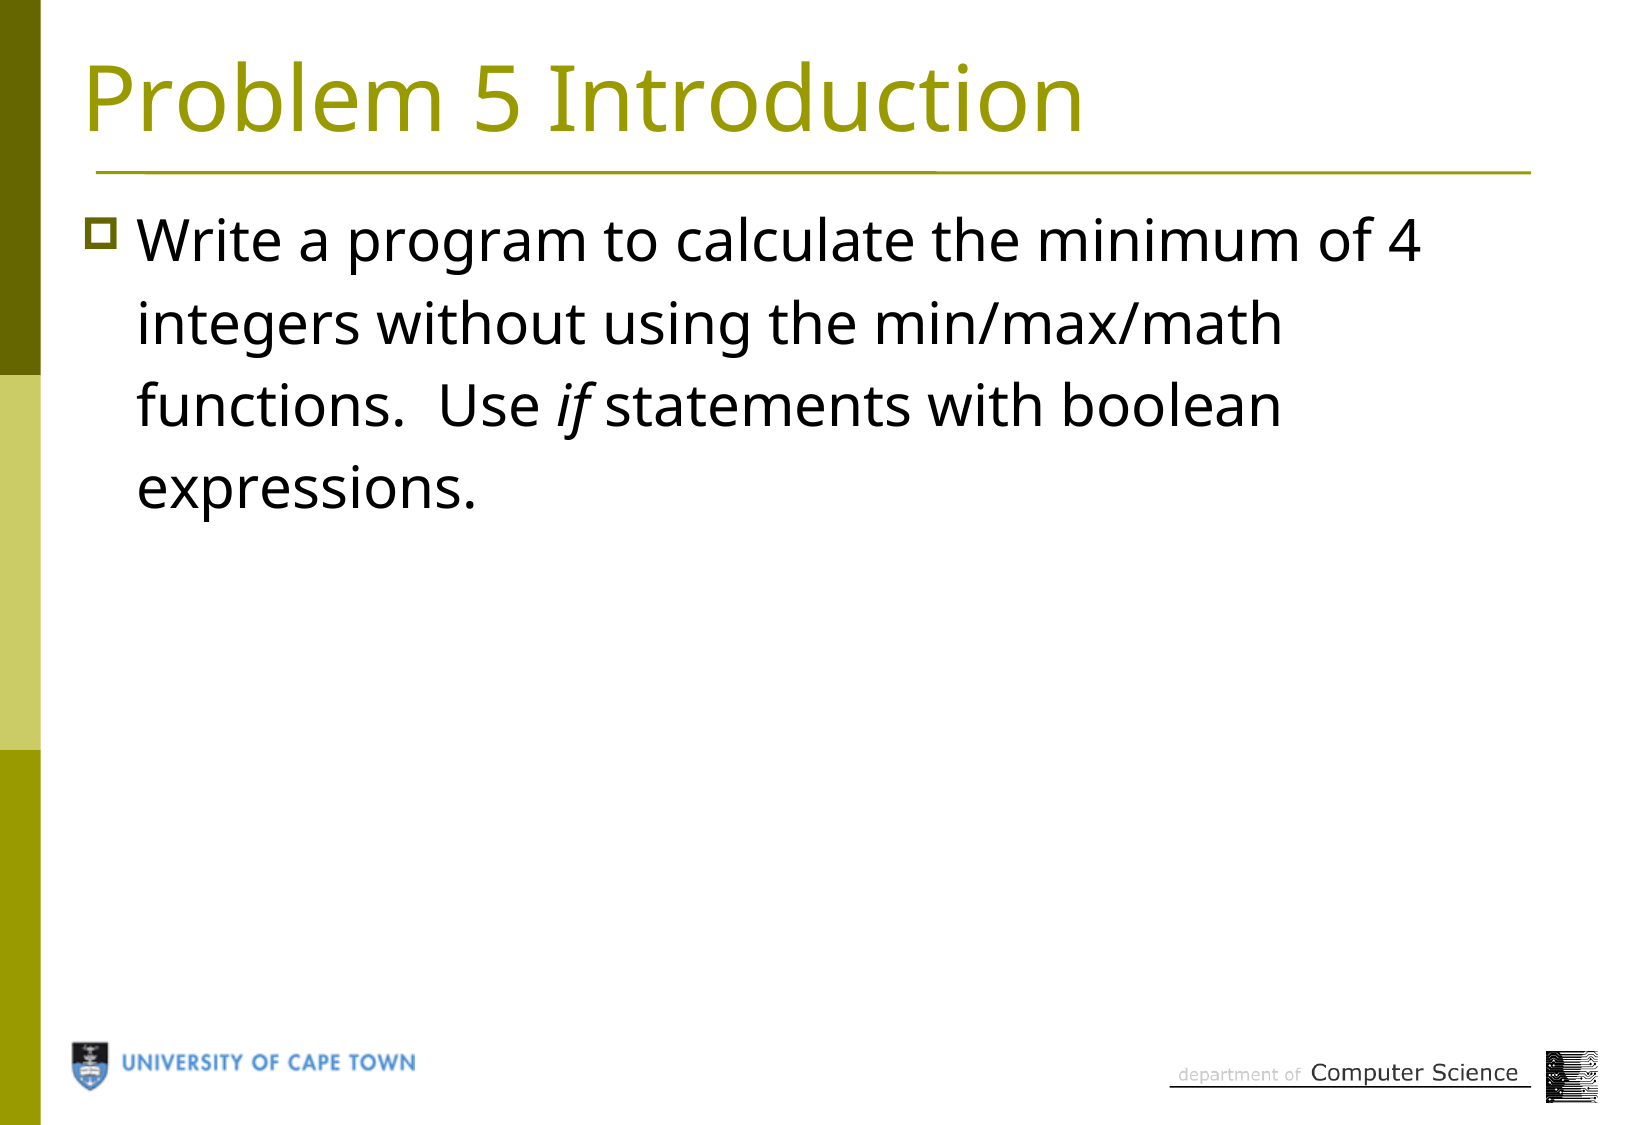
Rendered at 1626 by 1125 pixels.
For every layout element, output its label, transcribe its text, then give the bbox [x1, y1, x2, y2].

picture [1546, 1051, 1598, 1103]
picture [61, 1024, 415, 1103]
picture [1169, 1043, 1532, 1091]
title Problem 5 Introduction [81, 36, 1543, 165]
list Write a program to calculate the minimum of 4 integers without using the min/max/math functions. Use if statements with boolean expressions. [81, 196, 1543, 991]
